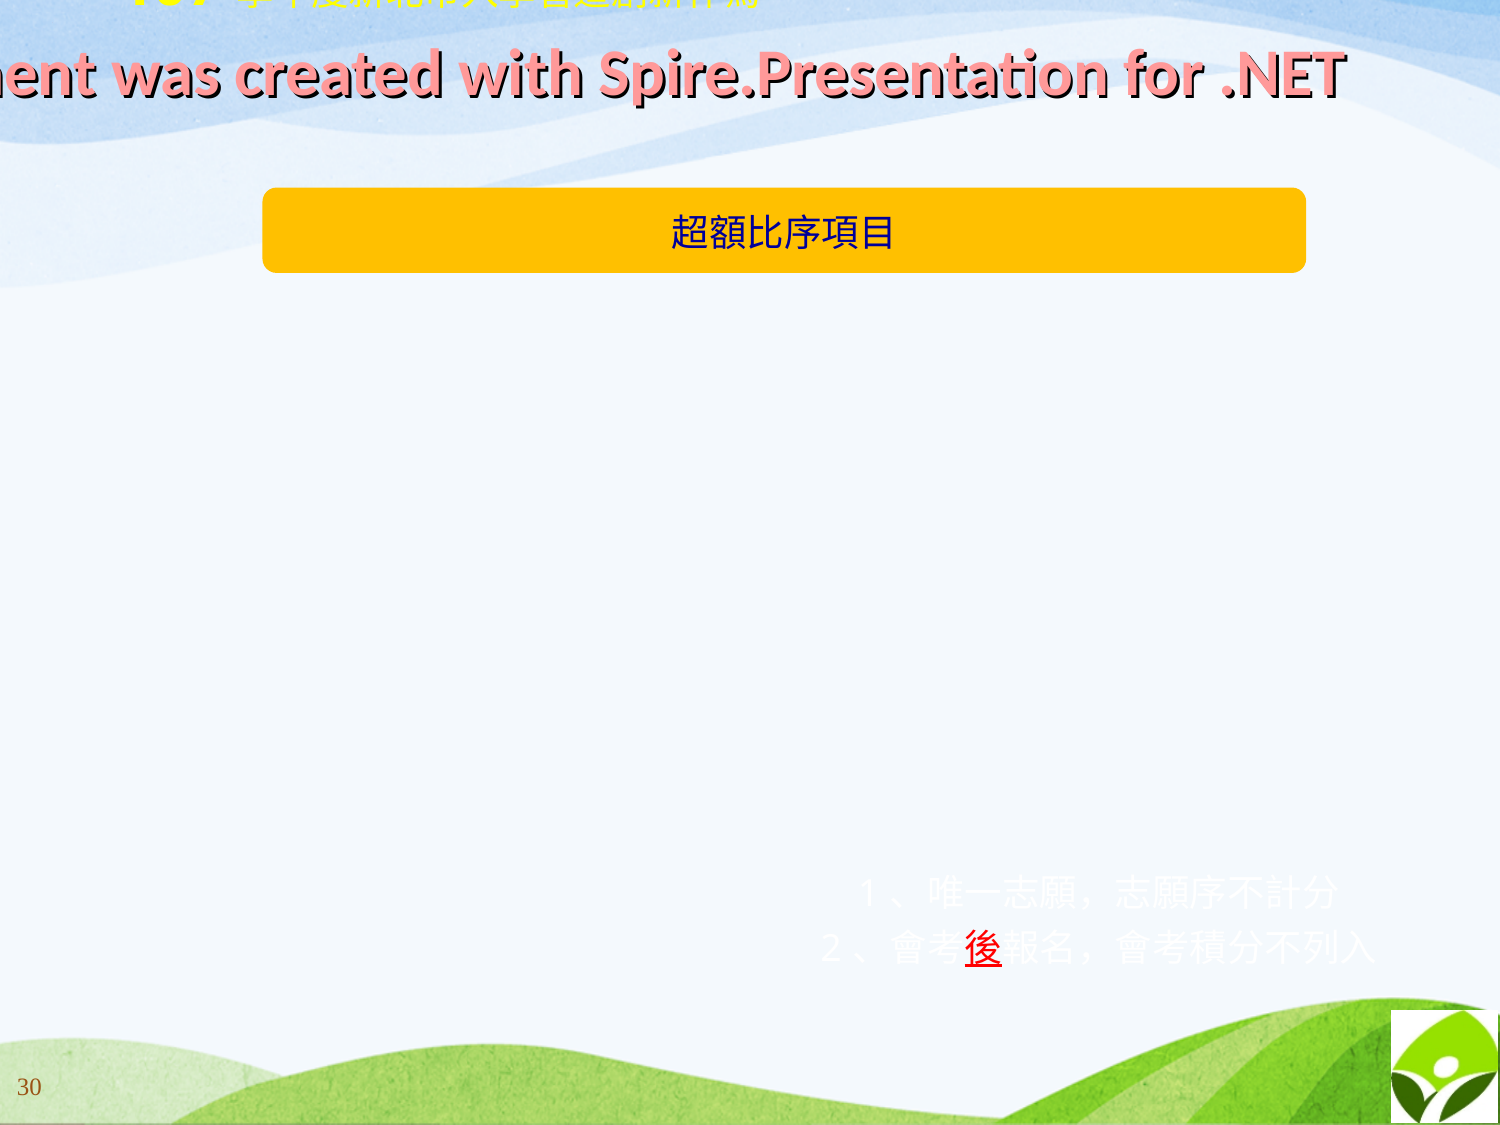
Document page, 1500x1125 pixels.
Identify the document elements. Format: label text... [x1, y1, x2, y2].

picture [410, 0, 420, 4]
picture [0, 0, 1500, 1125]
text_box 30 [2, 1068, 96, 1107]
text_box 超額比序項目 [262, 187, 1307, 273]
picture [547, 1, 565, 5]
